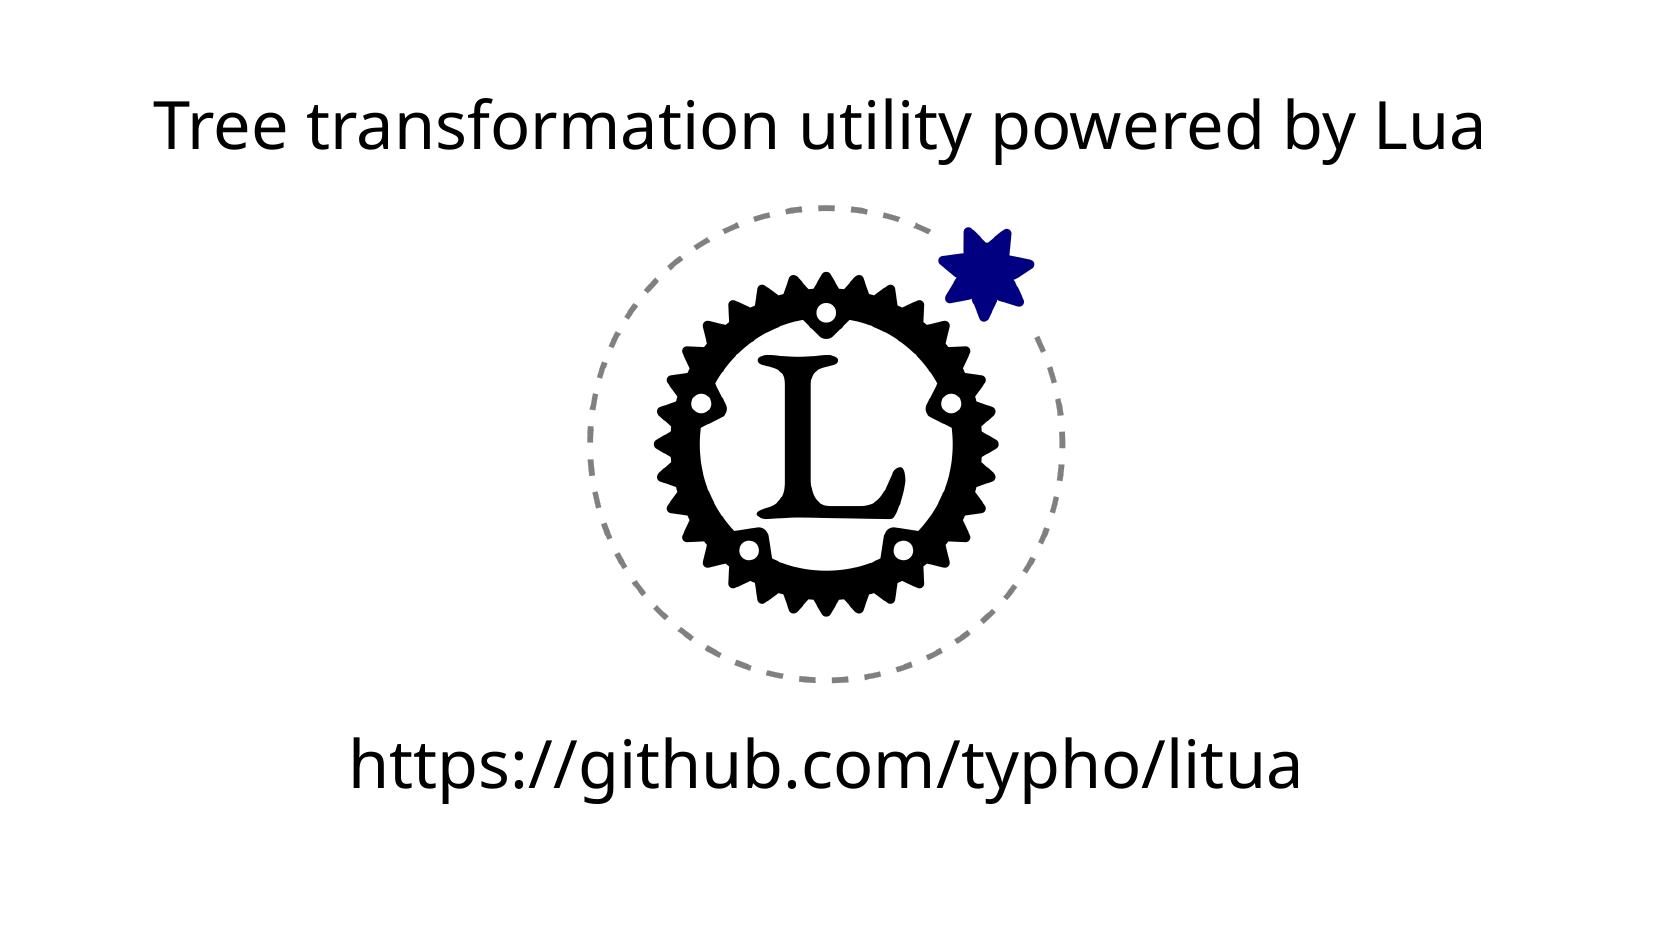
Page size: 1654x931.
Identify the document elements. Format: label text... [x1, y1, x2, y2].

picture [561, 207, 1091, 679]
text_box Tree transformation utility powered by Lua [76, 40, 1565, 207]
text_box https://github.com/typho/litua [82, 679, 1571, 846]
